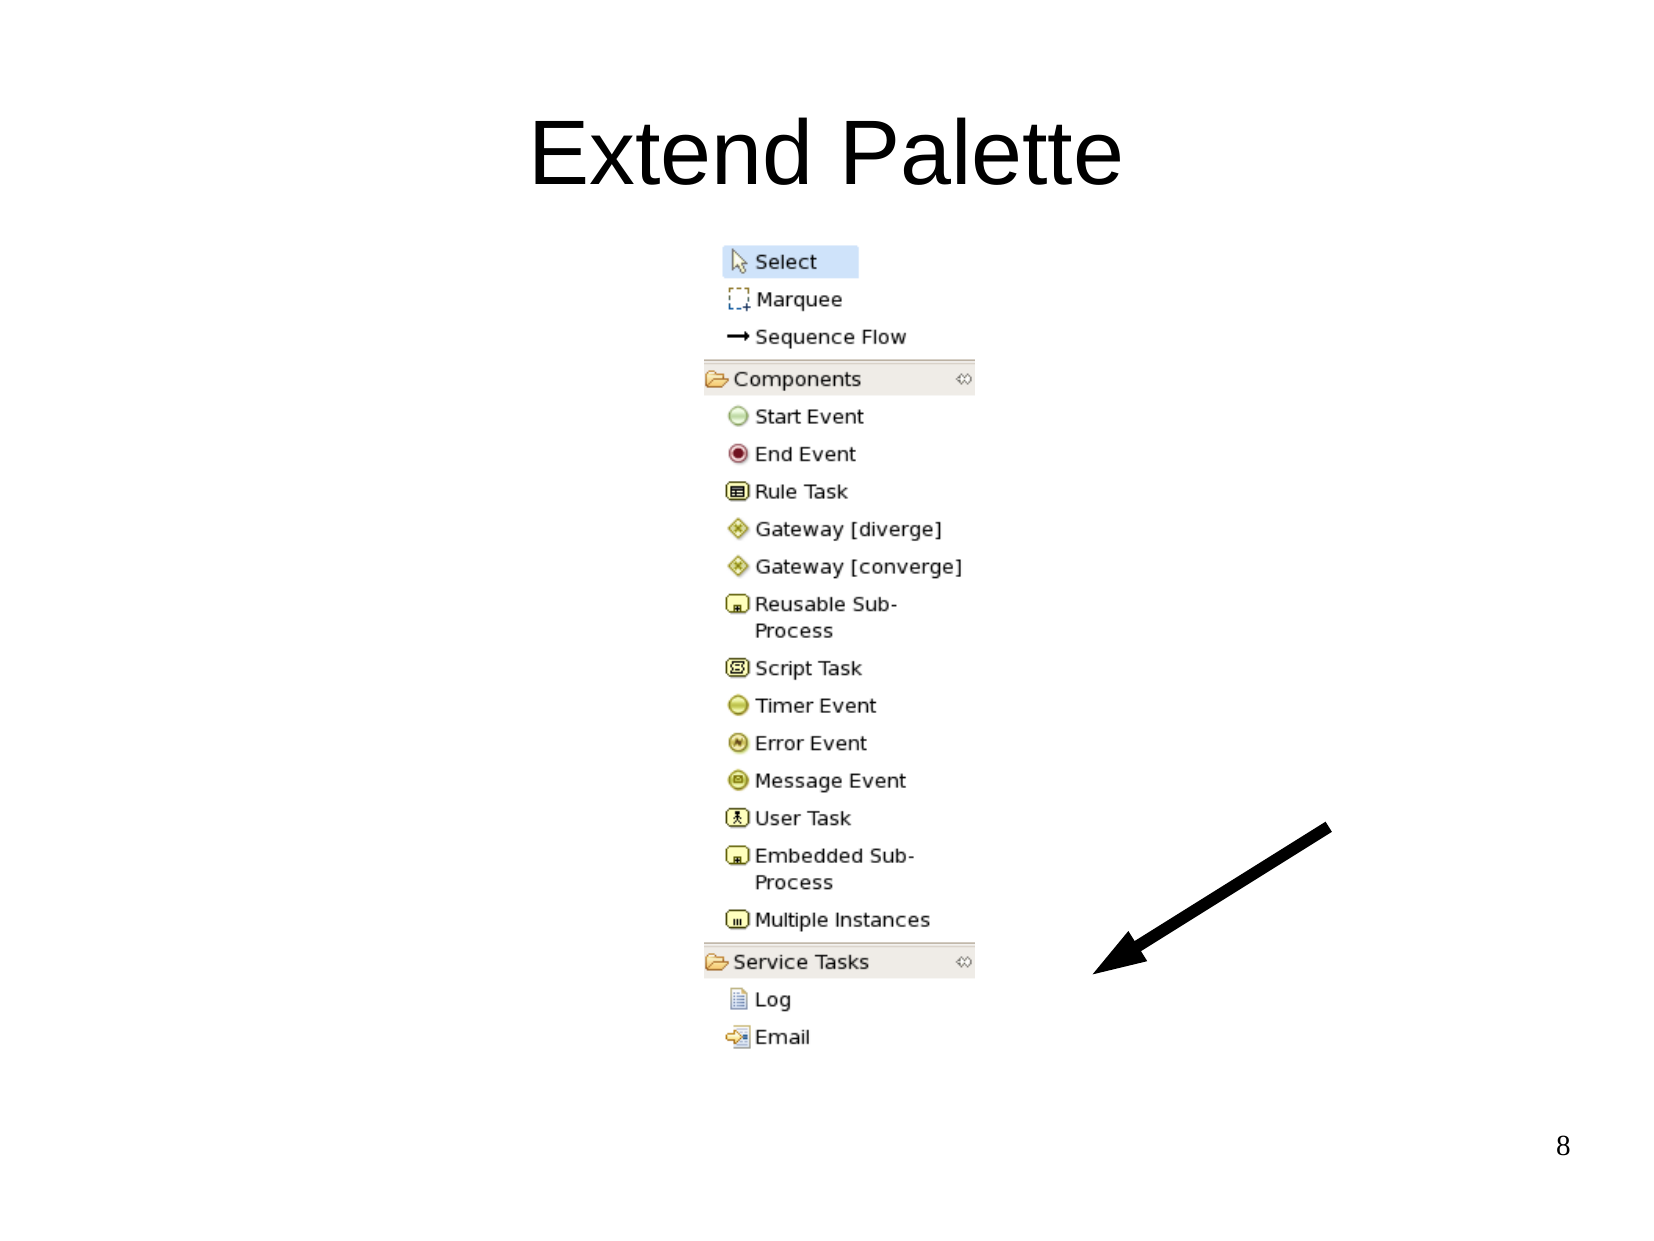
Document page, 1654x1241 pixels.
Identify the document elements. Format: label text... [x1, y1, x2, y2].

picture [704, 241, 975, 1063]
title Extend Palette [82, 56, 1571, 250]
